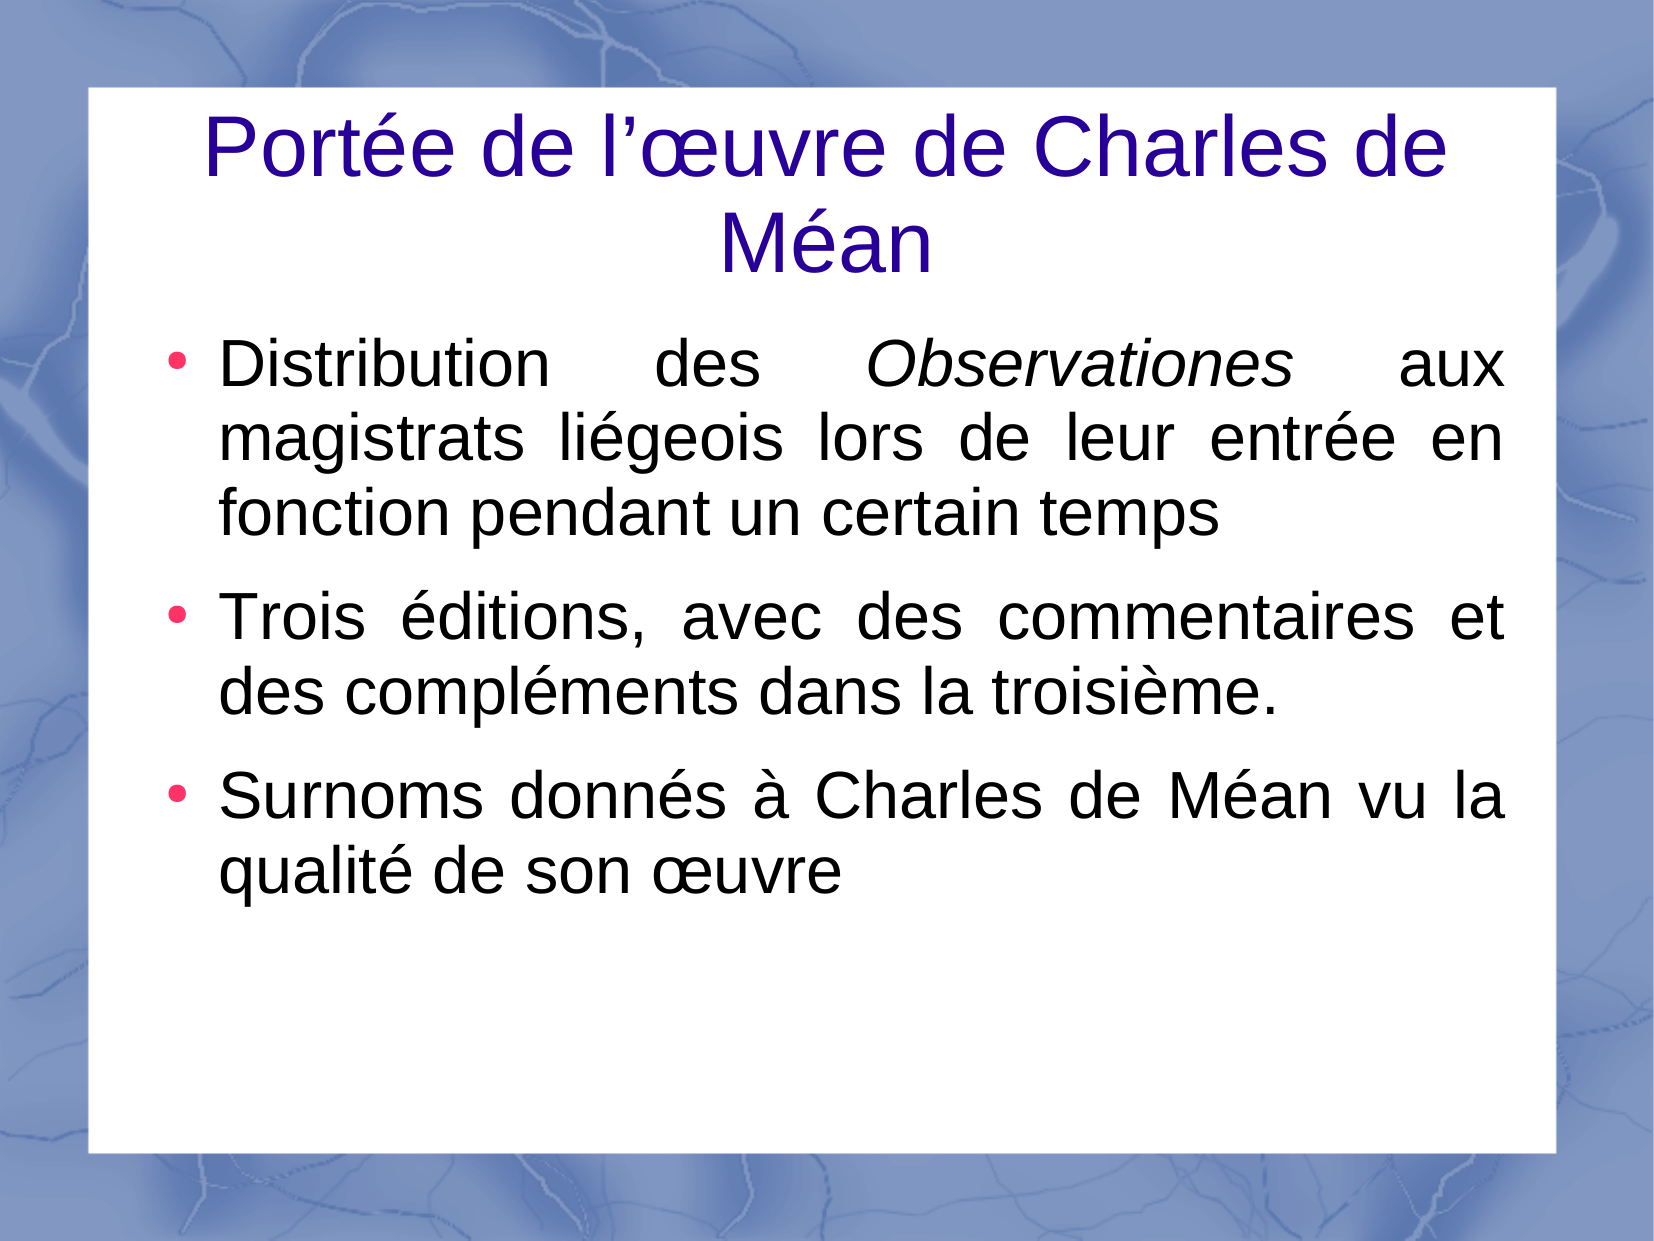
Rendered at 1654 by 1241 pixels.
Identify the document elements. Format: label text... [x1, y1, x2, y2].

title Portée de l’œuvre de Charles de Méan [118, 90, 1536, 298]
picture [0, 0, 1654, 1241]
list Distribution des Observationes aux magistrats liégeois lors de leur entrée en fonction pendant un certain temps Trois éditions, avec des commentaires et des compléments dans la troisième. Surnoms donnés à Charles de Méan vu la qualité de son œuvre [147, 325, 1506, 1031]
